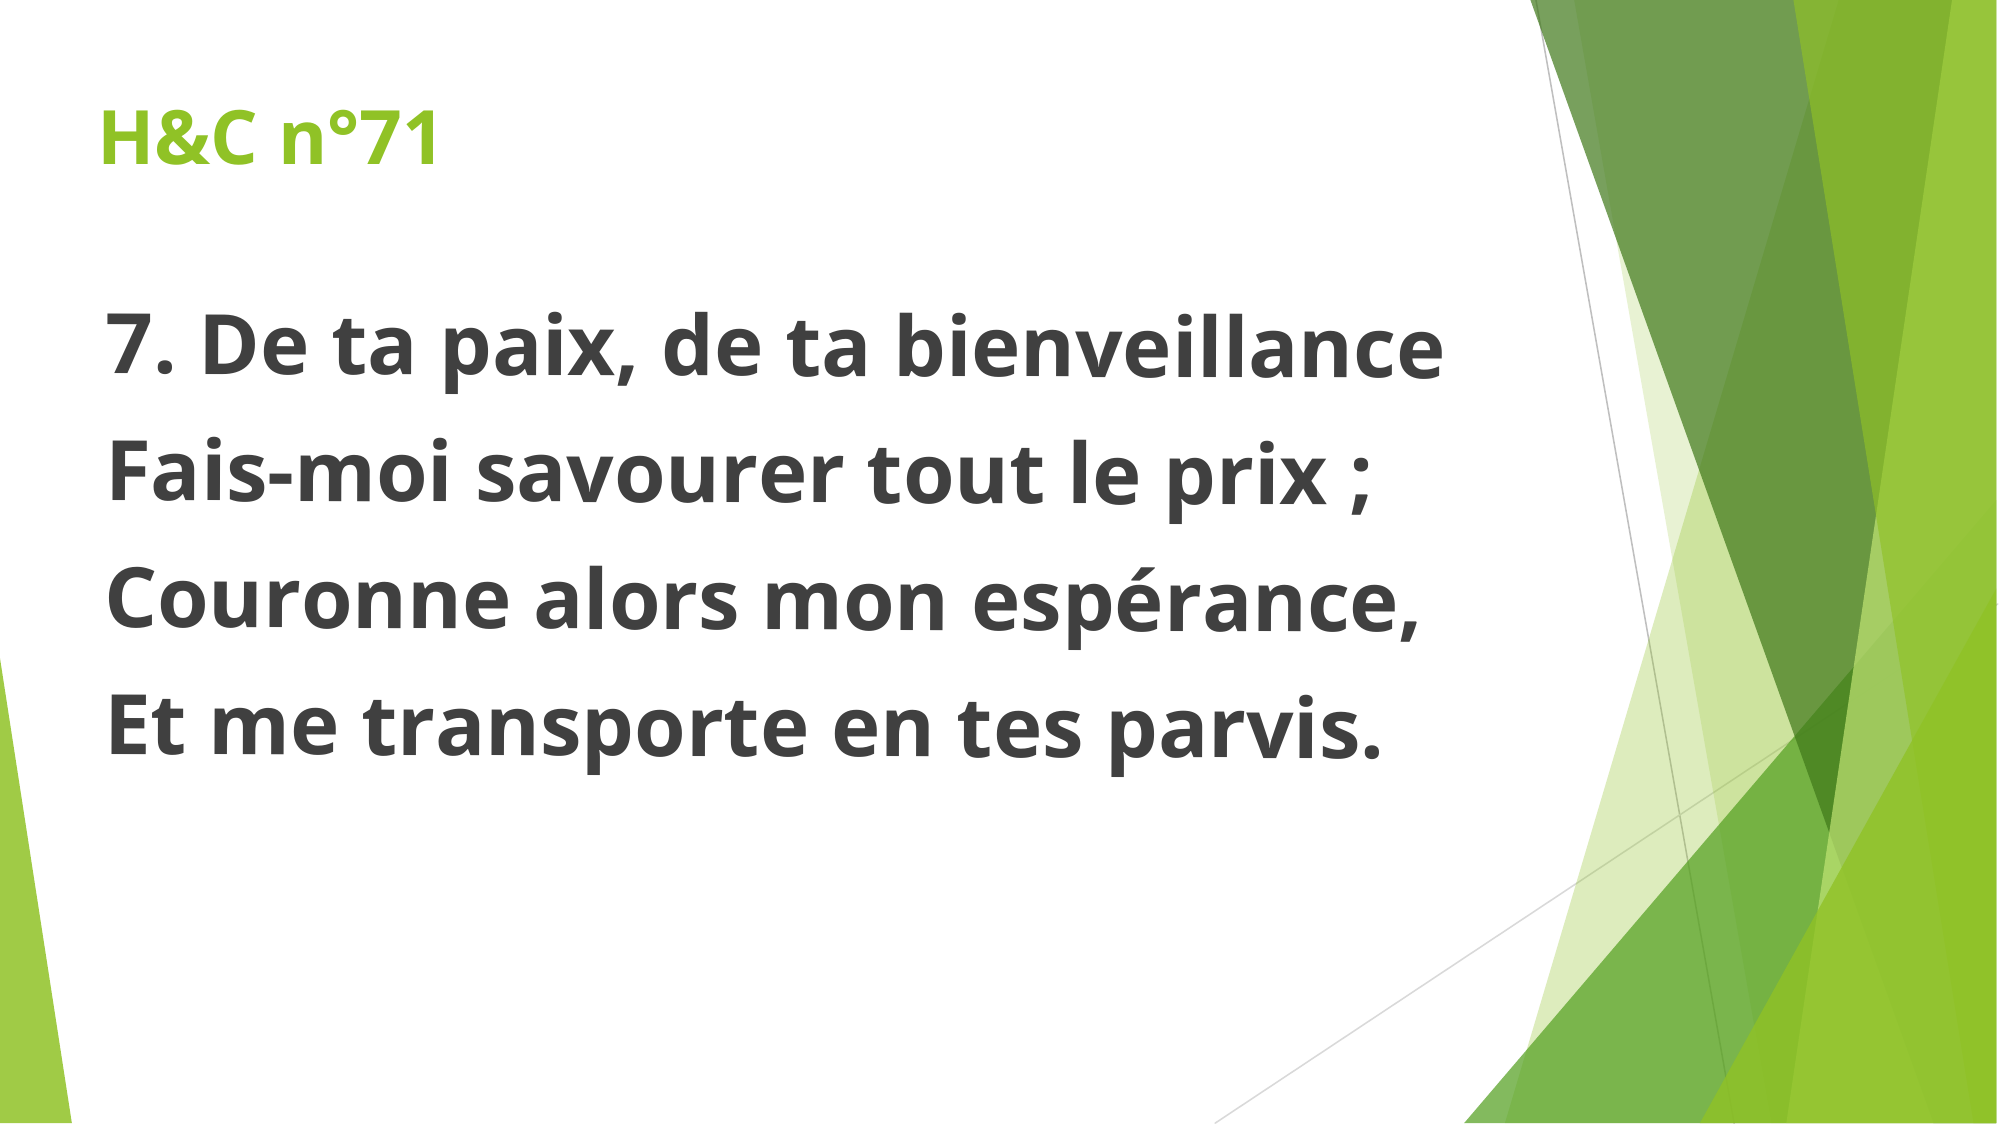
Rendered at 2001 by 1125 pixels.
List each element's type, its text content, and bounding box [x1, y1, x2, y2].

text_box H&C n°71 [82, 82, 496, 189]
text_box 7. De ta paix, de ta bienveillance Fais-moi savourer tout le prix ; Couronne alors mon espérance, Et me transporte en tes parvis. [88, 267, 1958, 1086]
